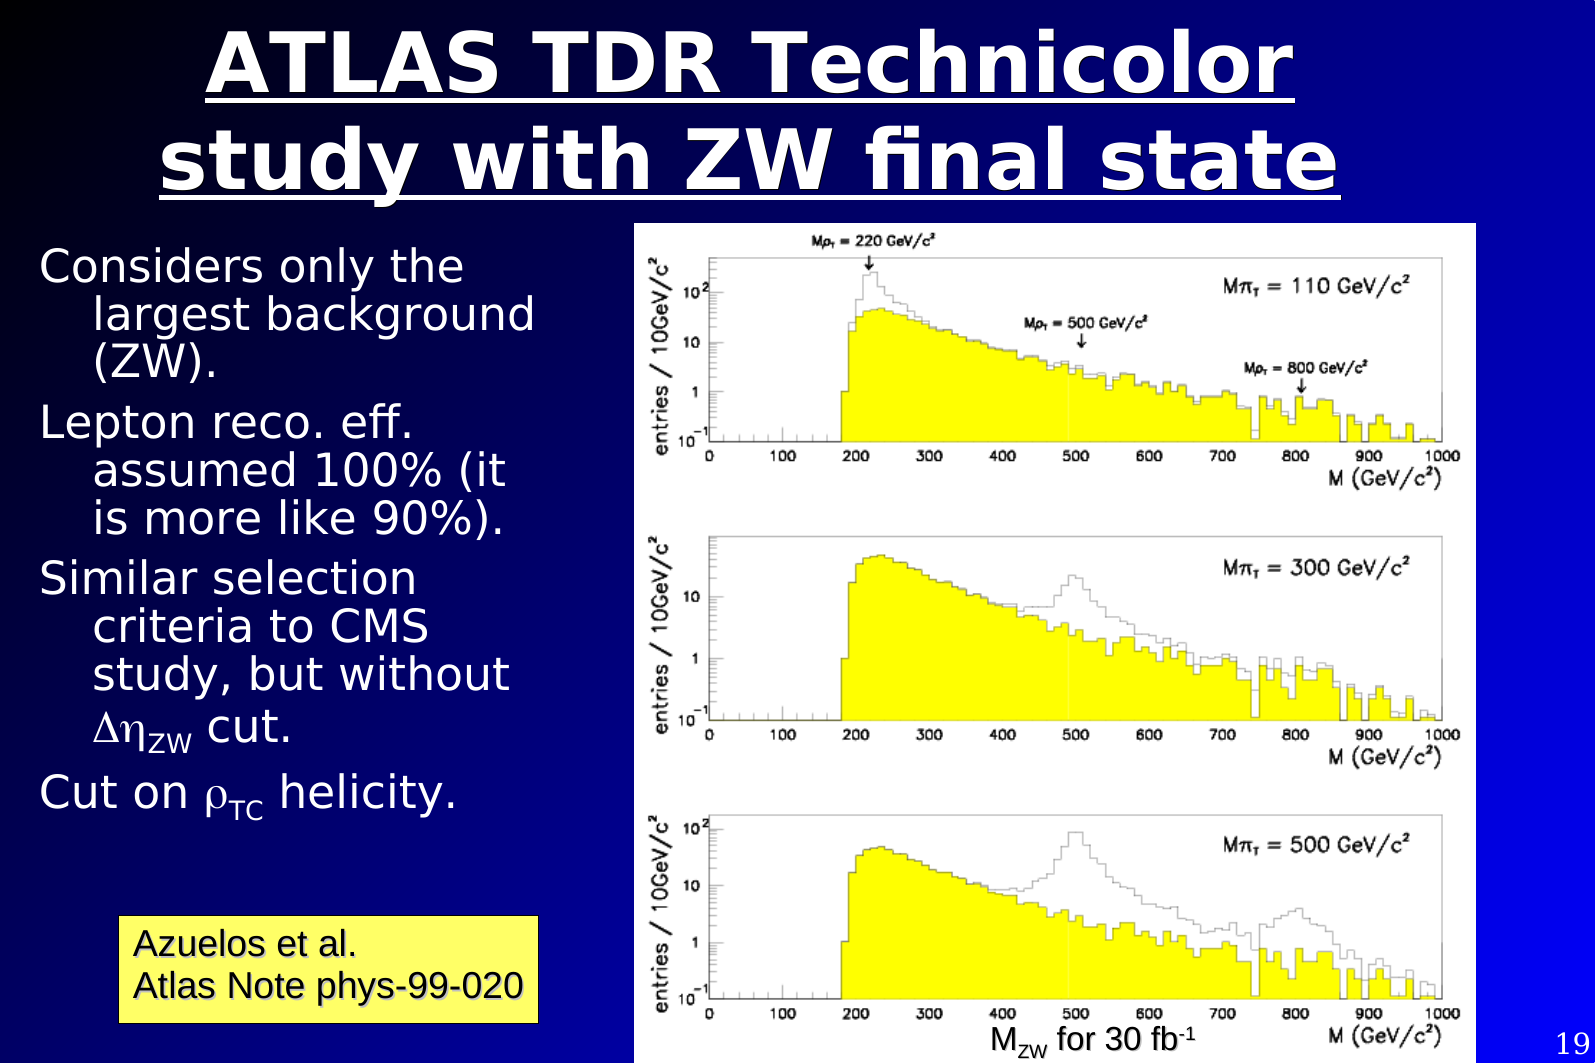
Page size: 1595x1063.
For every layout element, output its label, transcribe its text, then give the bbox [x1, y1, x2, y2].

list Considers only the largest background (ZW). Lepton reco. eff. assumed 100% (it is more like 90%). Similar selection criteria to CMS study, but without ZW cut. Cut on TC helicity. [6, 236, 562, 924]
picture [634, 223, 1476, 1063]
text_box Azuelos et al. Atlas Note phys-99-020 [118, 915, 539, 1024]
text_box MZW for 30 fb-1 [975, 1012, 1238, 1063]
title ATLAS TDR Technicolor study with ZW final state [75, 7, 1426, 218]
